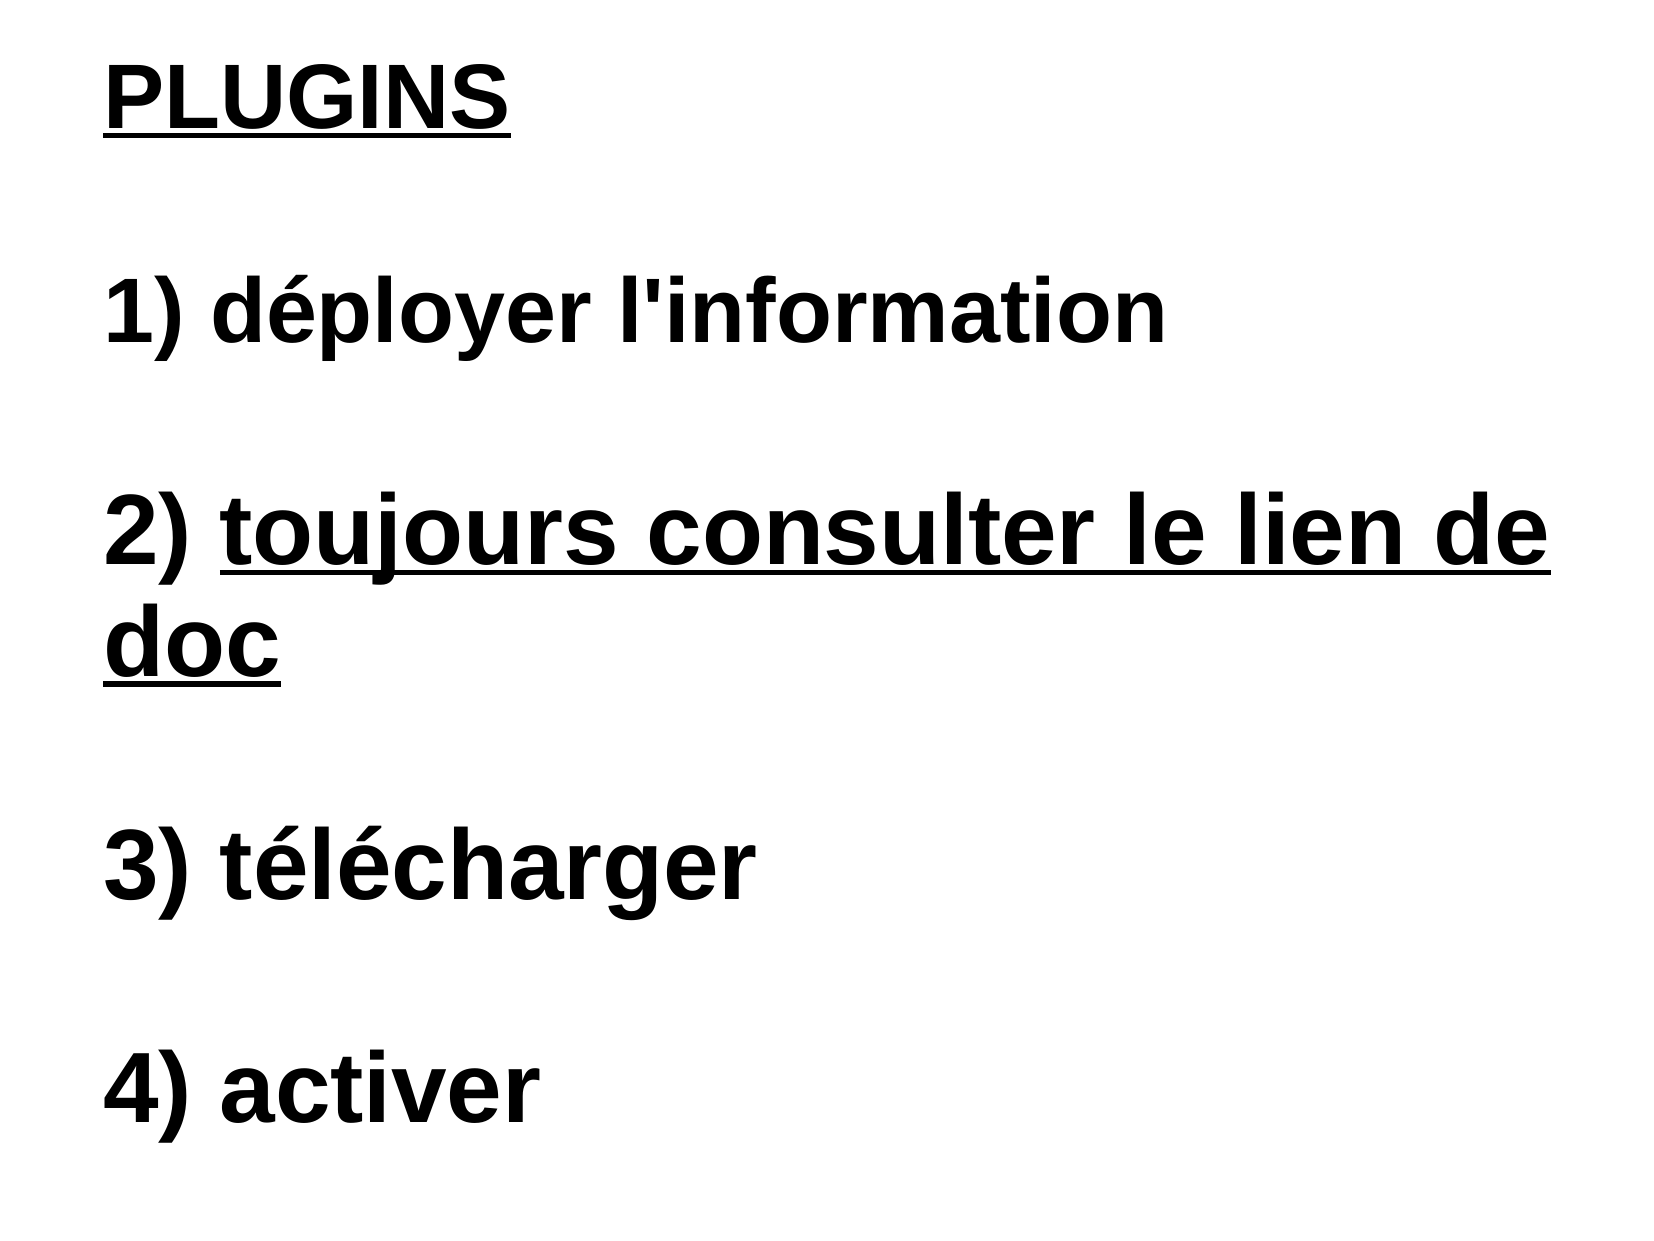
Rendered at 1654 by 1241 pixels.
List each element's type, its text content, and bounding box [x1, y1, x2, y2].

text_box PLUGINS 1) déployer l'information 2) toujours consulter le lien de doc 3) télécharger 4) activer [88, 37, 1614, 1152]
